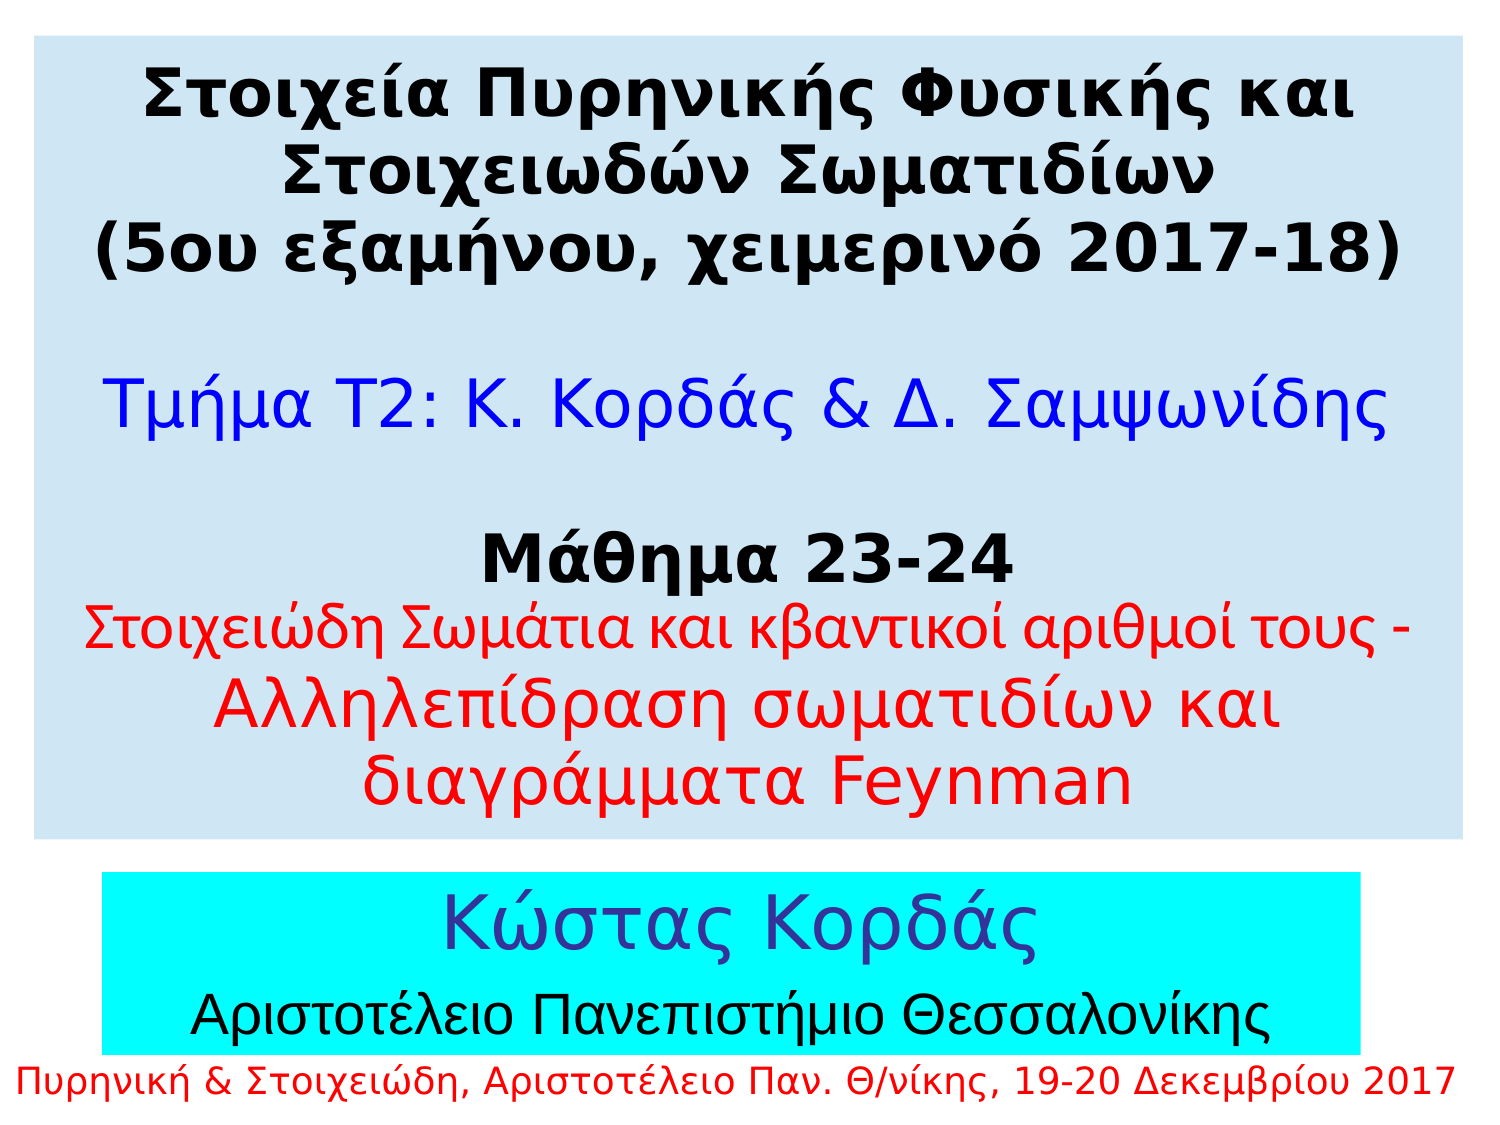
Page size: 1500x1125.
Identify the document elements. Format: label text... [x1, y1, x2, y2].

title Στοιχεία Πυρηνικής Φυσικής και Στοιχειωδών Σωματιδίων (5ου εξαμήνου, χειμερινό 2017-18) Τμήμα T2: Κ. Κορδάς & Δ. Σαμψωνίδης Μάθημα 23-24 Στοιχειώδη Σωμάτια και κβαντικοί αριθμοί τους - Αλληλεπίδραση σωματιδίων και διαγράμματα Feynman [34, 35, 1463, 840]
text_box Πυρηνική & Στοιχειώδη, Αριστοτέλειο Παν. Θ/νίκης, 19-20 Δεκεμβρίου 2017 [0, 1050, 1474, 1110]
text_box Κώστας Κορδάς Αριστοτέλειο Πανεπιστήμιο Θεσσαλονίκης [102, 872, 1361, 1050]
